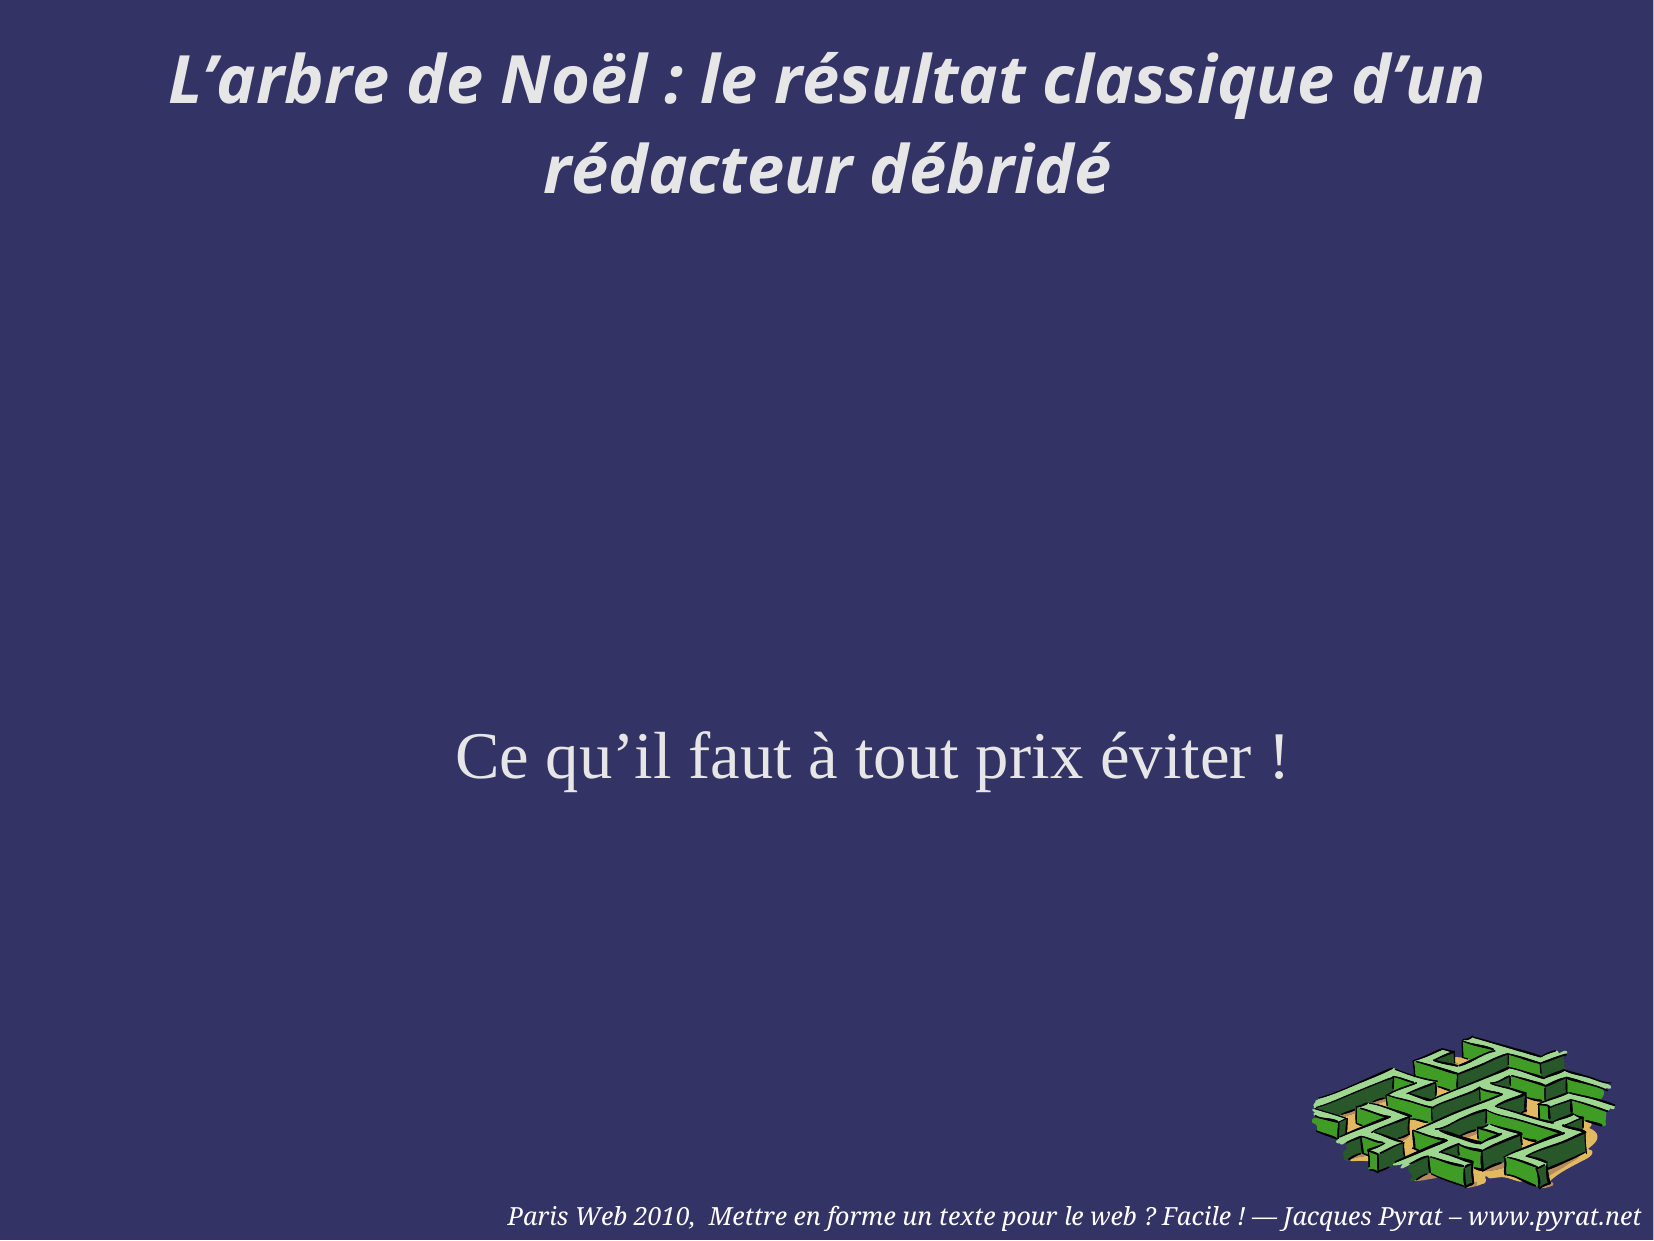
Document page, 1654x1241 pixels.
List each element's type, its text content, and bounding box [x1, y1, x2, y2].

subtitle Ce qu’il faut à tout prix éviter ! [178, 364, 1570, 1147]
title L’arbre de Noël : le résultat classique d’un rédacteur débridé [121, 19, 1534, 227]
